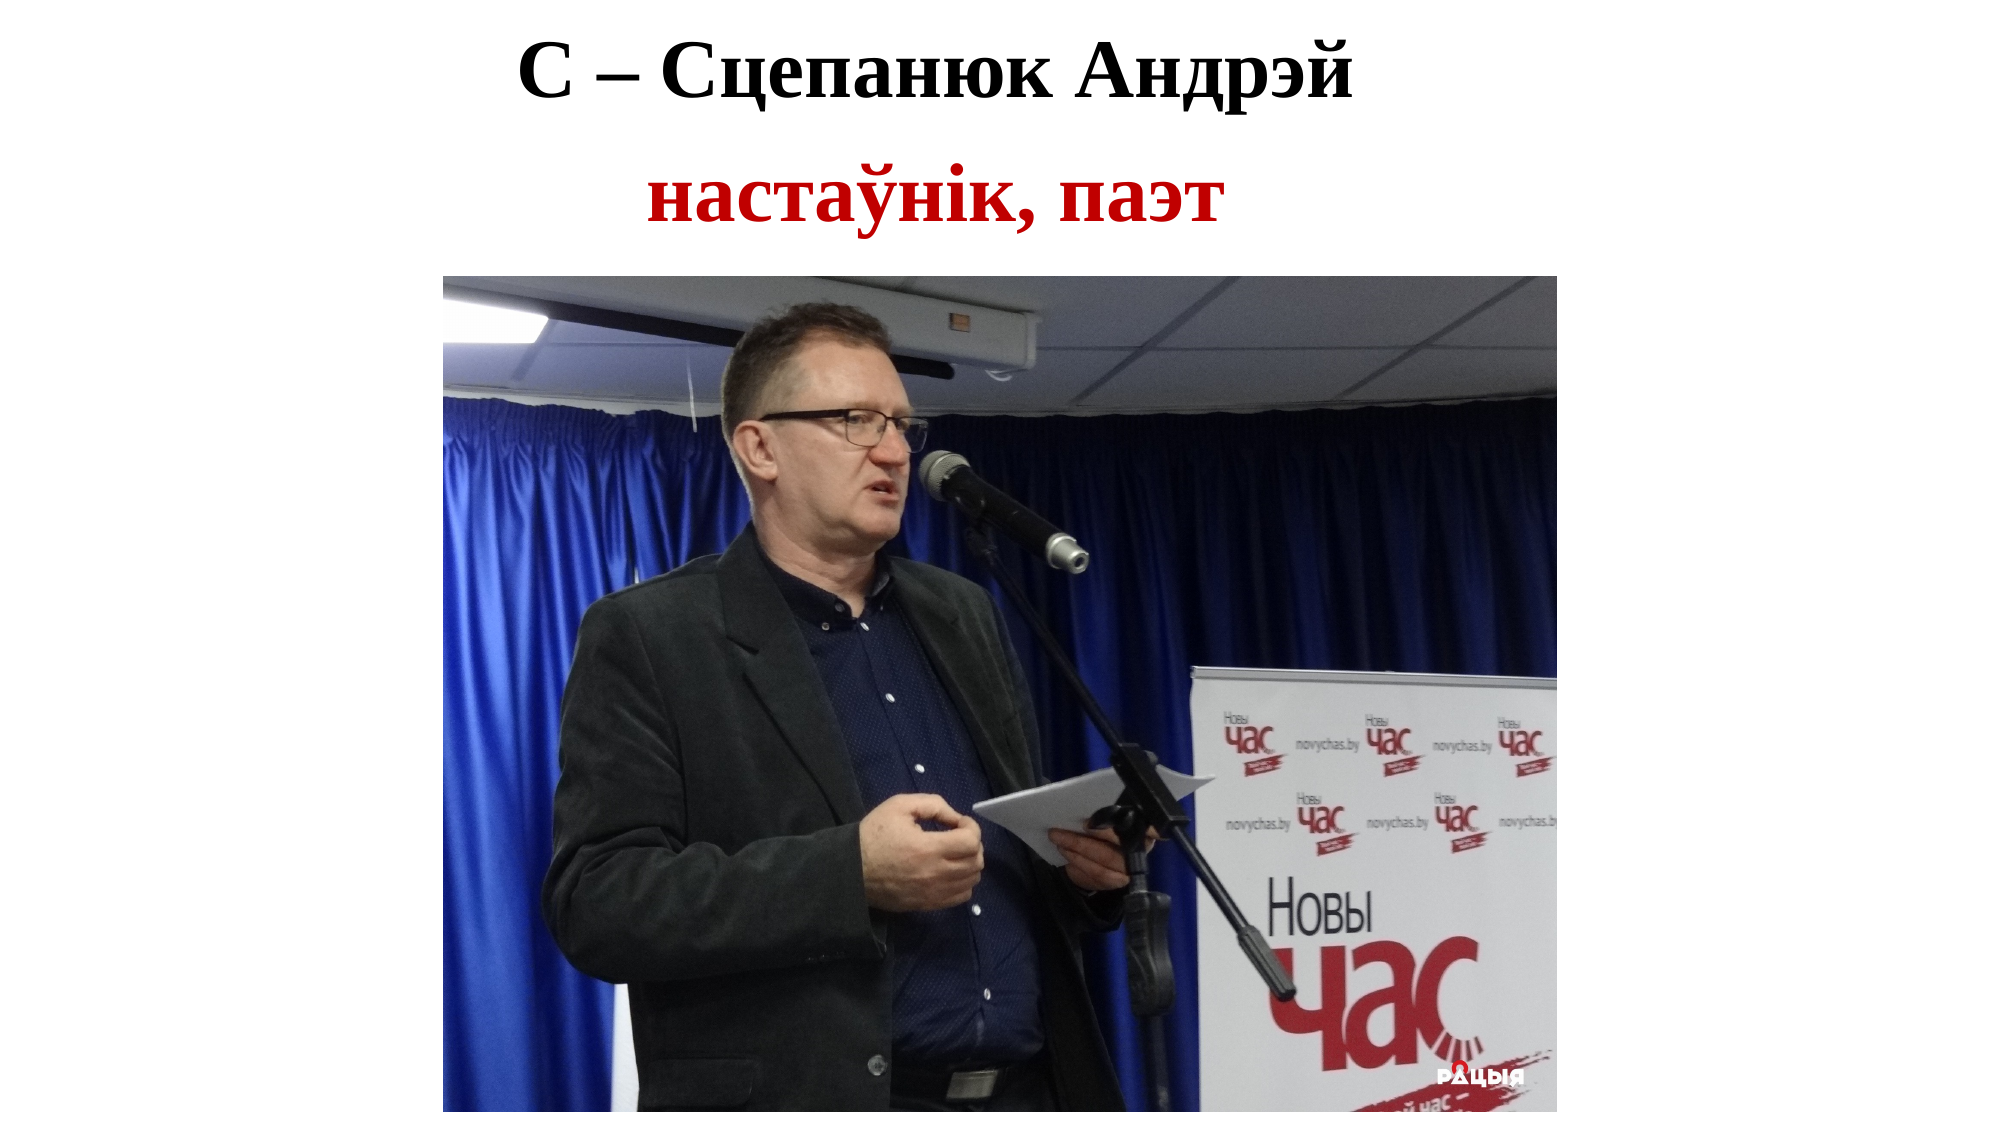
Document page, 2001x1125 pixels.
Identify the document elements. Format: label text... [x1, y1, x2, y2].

picture [443, 276, 1557, 1112]
text_box С – Сцепанюк Андрэй настаўнік, паэт [502, 0, 1370, 246]
